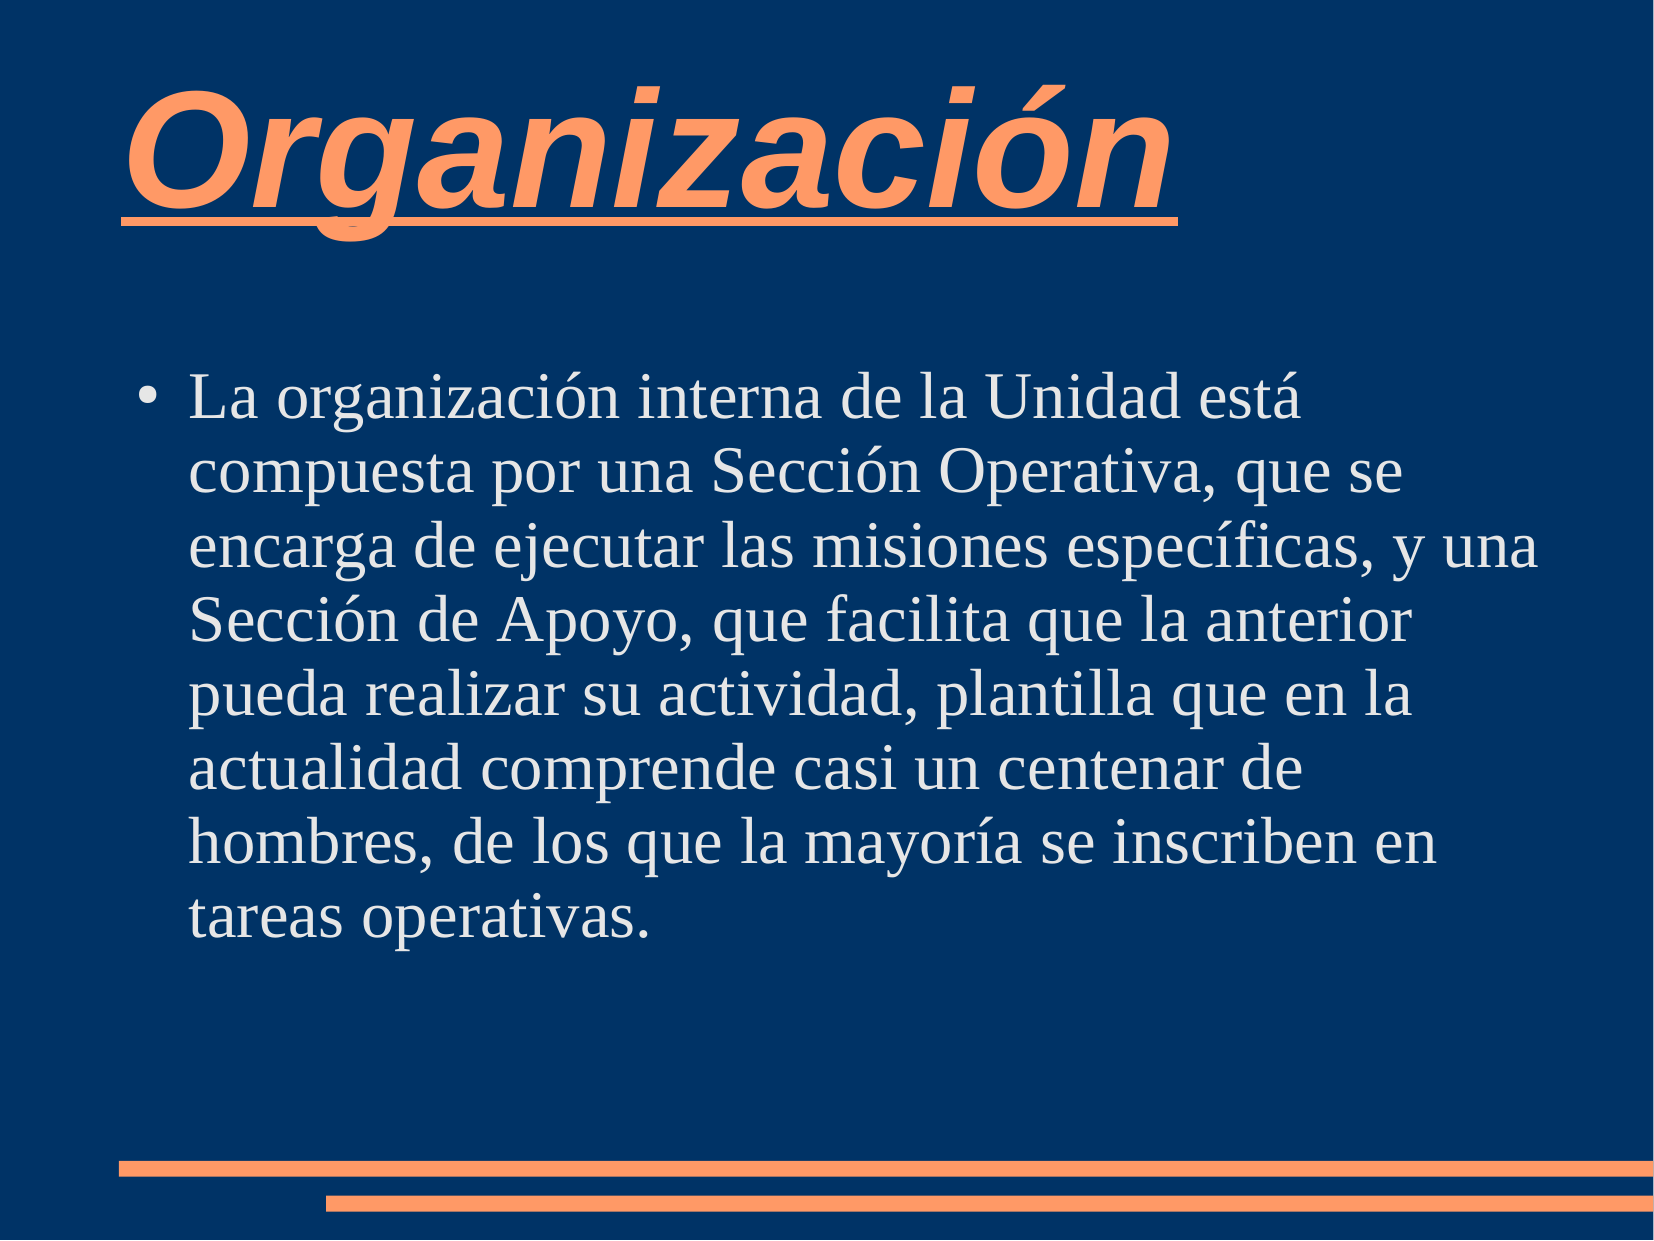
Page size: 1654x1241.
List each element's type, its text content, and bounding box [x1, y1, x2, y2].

list La organización interna de la Unidad está compuesta por una Sección Operativa, que se encarga de ejecutar las misiones específicas, y una Sección de Apoyo, que facilita que la anterior pueda realizar su actividad, plantilla que en la actualidad comprende casi un centenar de hombres, de los que la mayoría se inscriben en tareas operativas. [118, 359, 1558, 1170]
title Organización [121, 46, 1534, 254]
